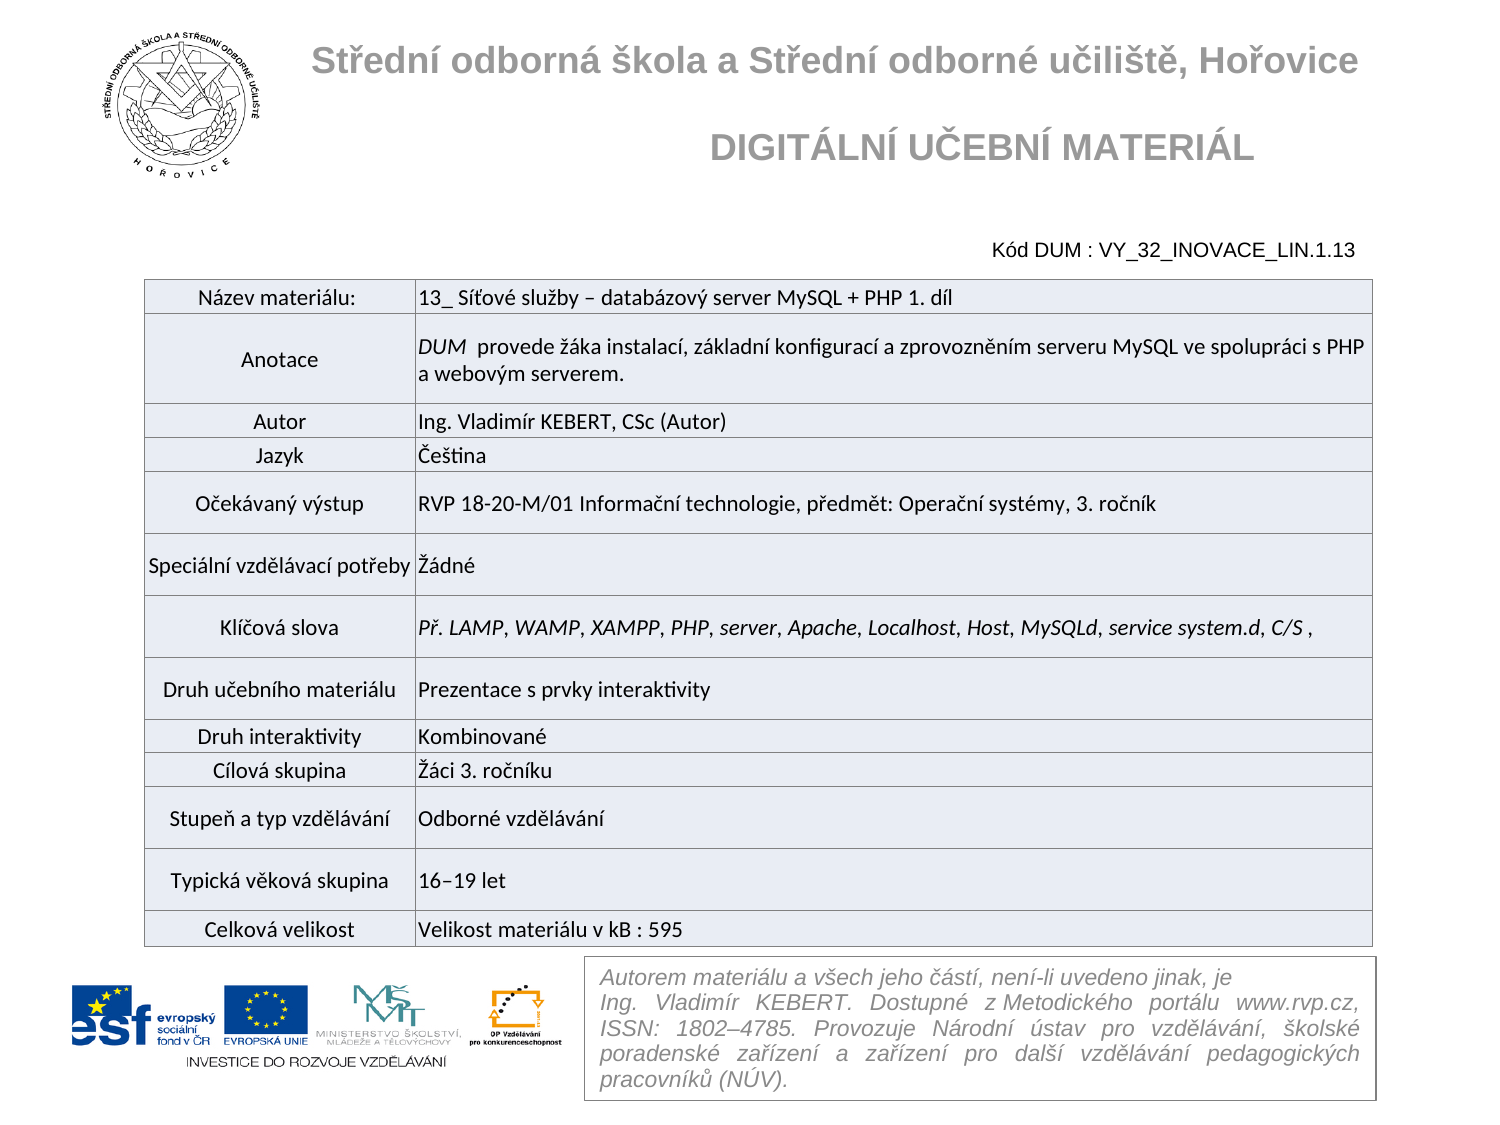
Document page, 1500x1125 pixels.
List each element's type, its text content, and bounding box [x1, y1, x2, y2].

table_cell RVP 18-20-M/01 Informační technologie, předmět: Operační systémy, 3. ročník [416, 472, 1372, 533]
picture [102, 31, 260, 178]
table_cell Druh interaktivity [145, 720, 415, 752]
table_cell Čeština [416, 438, 1372, 471]
table_cell Kombinované [416, 720, 1372, 752]
table_cell Odborné vzdělávání [416, 787, 1372, 848]
text_box Autorem materiálu a všech jeho částí, není-li uvedeno jinak, je Ing. Vladimír KEBERT. Dostupné z Metodického portálu www.rvp.cz, ISSN: 1802–4785. Provozuje Národní ústav pro vzdělávání, školské poradenské zařízení a zařízení pro další vzdělávání pedagogických pracovníků (NÚV). [584, 956, 1376, 1101]
table_cell DUM provede žáka instalací, základní konfigurací a zprovozněním serveru MySQL ve spolupráci s PHP a webovým serverem. [416, 314, 1372, 403]
table_cell Žádné [416, 534, 1372, 595]
table_cell Prezentace s prvky interaktivity [416, 658, 1372, 719]
table_cell Druh učebního materiálu [145, 658, 415, 719]
picture [56, 976, 577, 1075]
table_header Název materiálu: [145, 280, 415, 313]
table_cell Žáci 3. ročníku [416, 753, 1372, 786]
table_cell Typická věková skupina [145, 849, 415, 910]
table_cell Očekávaný výstup [145, 472, 415, 533]
table_cell Klíčová slova [145, 596, 415, 657]
table_cell Celková velikost [145, 911, 415, 946]
table_cell Ing. Vladimír KEBERT, CSc (Autor) [416, 404, 1372, 437]
table_cell Jazyk [145, 438, 415, 471]
table_cell Velikost materiálu v kB : 595 [416, 911, 1372, 946]
text_box Kód DUM : VY_32_INOVACE_LIN.1.13 [117, 231, 1371, 271]
table_cell Stupeň a typ vzdělávání [145, 787, 415, 848]
table_cell Speciální vzdělávací potřeby [145, 534, 415, 595]
table_cell Anotace [145, 314, 415, 403]
table_cell 16–19 let [416, 849, 1372, 910]
table_cell Cílová skupina [145, 753, 415, 786]
table_cell Autor [145, 404, 415, 437]
table_cell Př. LAMP, WAMP, XAMPP, PHP, server, Apache, Localhost, Host, MySQLd, service system.d, C/S , [416, 596, 1372, 657]
table_header 13_ Síťové služby – databázový server MySQL + PHP 1. díl [416, 280, 1372, 313]
